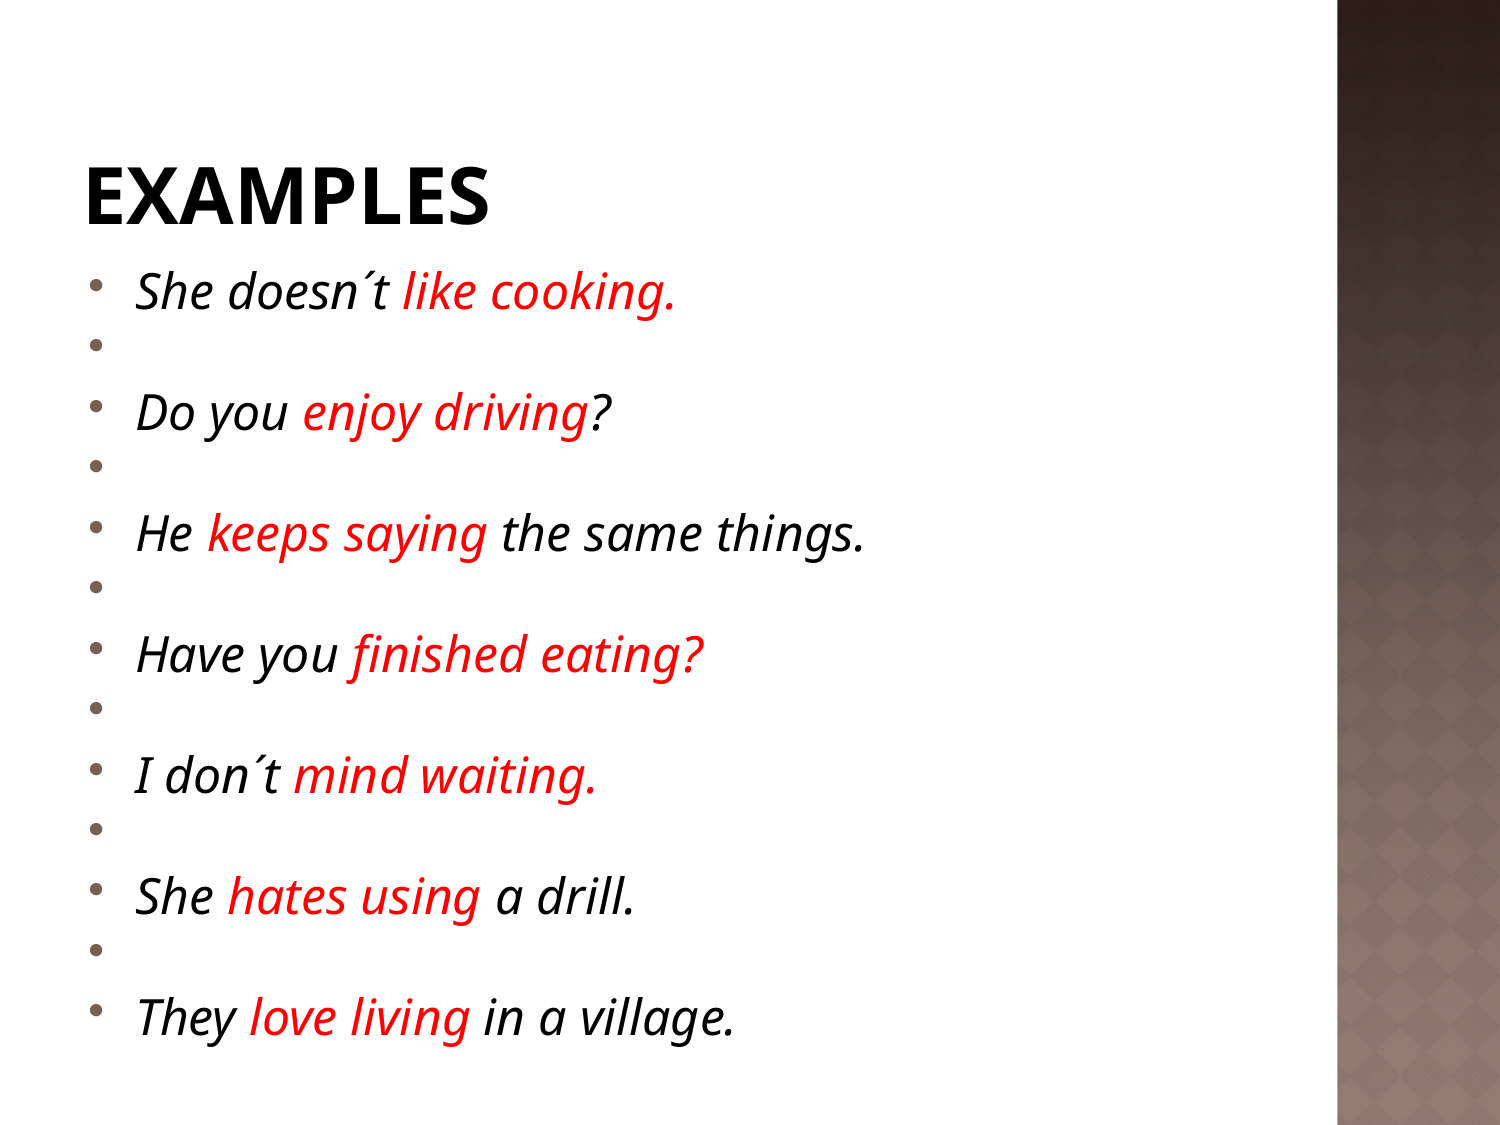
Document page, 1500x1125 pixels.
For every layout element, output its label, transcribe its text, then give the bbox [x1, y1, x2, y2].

list She doesn´t like cooking. Do you enjoy driving? He keeps saying the same things. Have you finished eating? I don´t mind waiting. She hates using a drill. They love living in a village. [75, 264, 1263, 1060]
title EXAMPLES [75, 52, 1263, 240]
